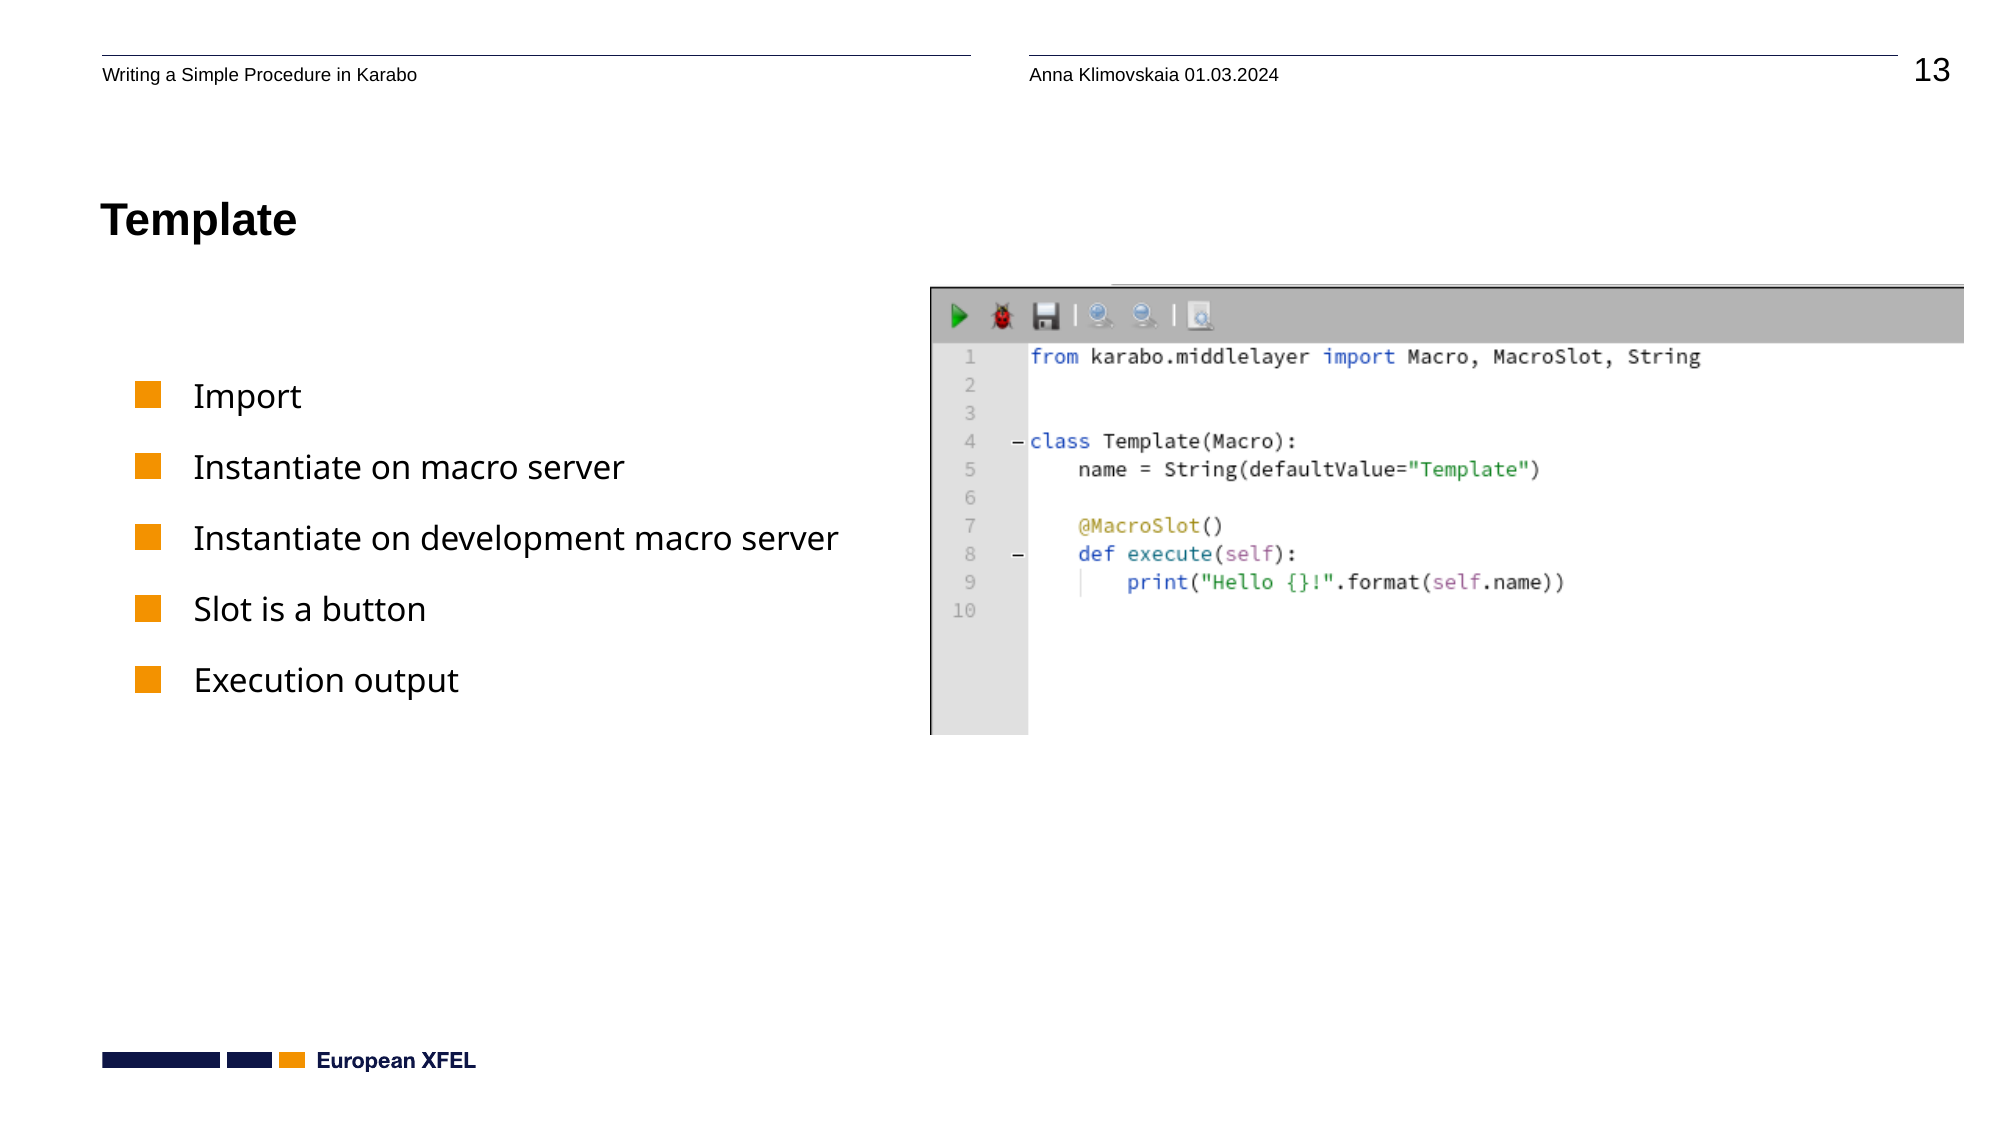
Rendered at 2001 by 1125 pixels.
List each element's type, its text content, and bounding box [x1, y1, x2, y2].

list Import Instantiate on macro server Instantiate on development macro server Slot is a button Execution output [135, 303, 1066, 795]
title Template [100, 116, 1898, 245]
picture [930, 284, 1964, 735]
